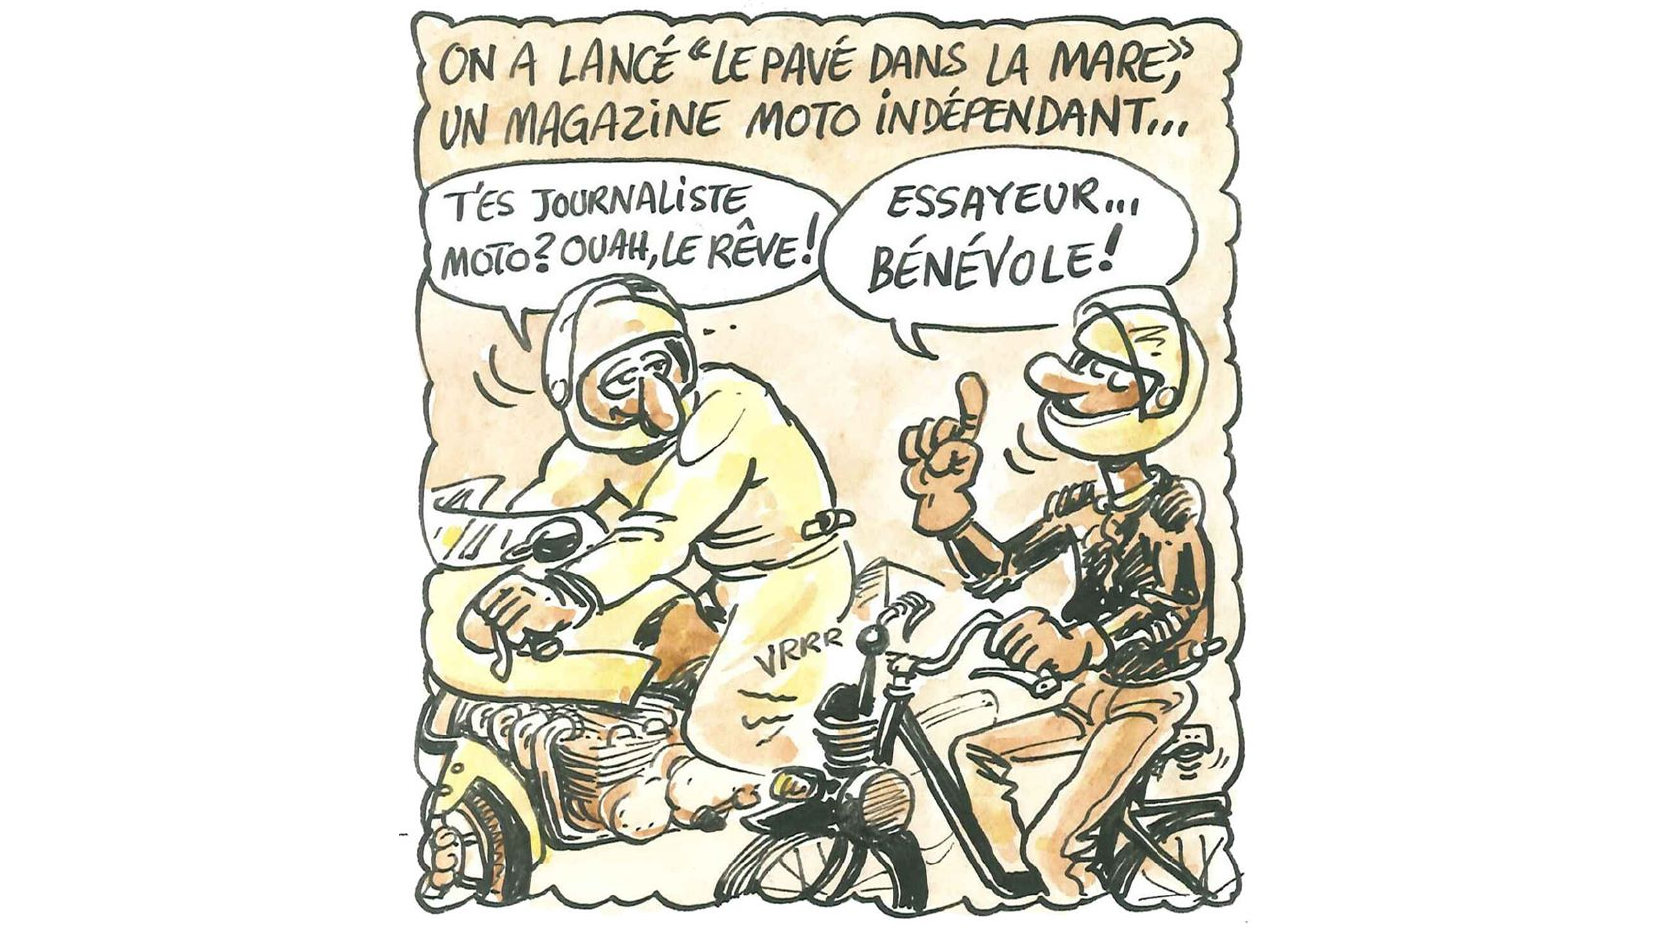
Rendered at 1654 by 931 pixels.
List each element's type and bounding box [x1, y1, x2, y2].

picture [399, 0, 1257, 928]
